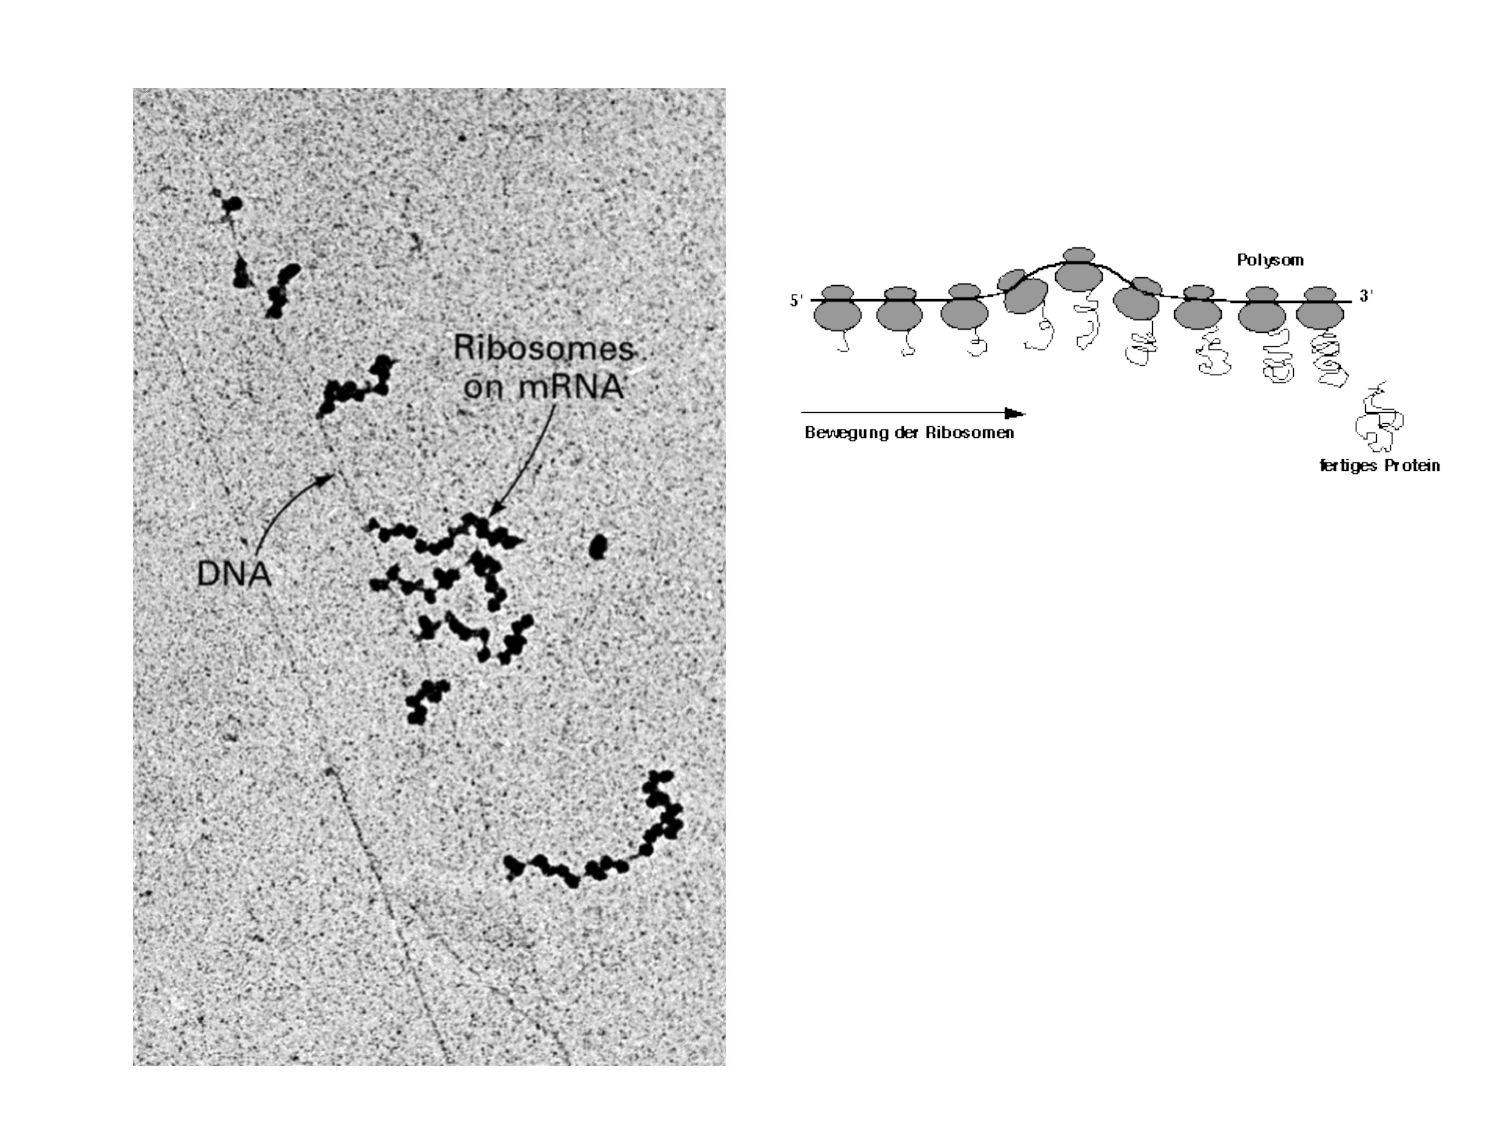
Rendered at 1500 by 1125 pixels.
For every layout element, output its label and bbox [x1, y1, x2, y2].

picture [123, 78, 736, 1075]
picture [773, 219, 1459, 481]
